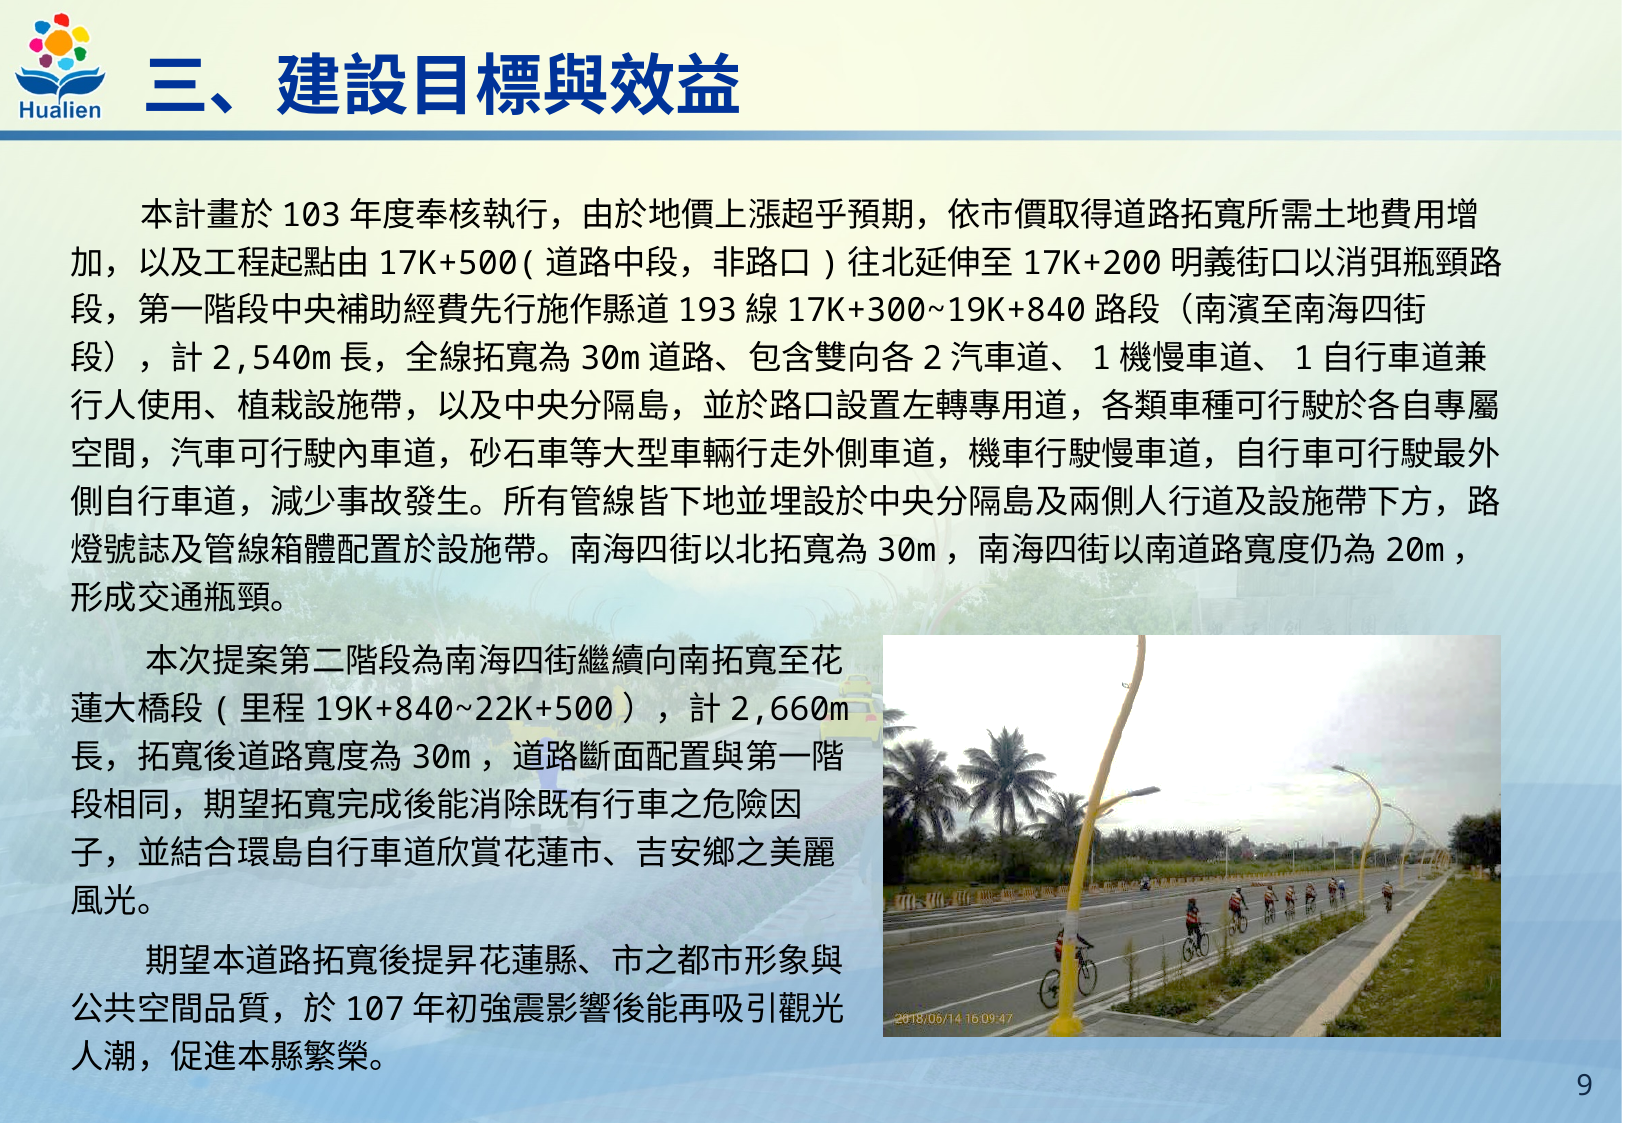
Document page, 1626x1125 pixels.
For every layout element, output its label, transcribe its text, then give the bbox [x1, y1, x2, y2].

slide_number <number> [1544, 1058, 1625, 1102]
picture [0, 0, 1622, 1123]
text_box 三、建設目標與效益 [127, 36, 943, 129]
text_box 本計畫於103年度奉核執行，由於地價上漲超乎預期，依市價取得道路拓寬所需土地費用增加，以及工程起點由17K+500(道路中段，非路口)往北延伸至17K+200明義街口以消弭瓶頸路段，第一階段中央補助經費先行施作縣道193線17K+300~19K+840路段（南濱至南海四街段），計2,540m長，全線拓寬為30m道路、包含雙向各2汽車道、1機慢車道、1自行車道兼行人使用、植栽設施帶，以及中央分隔島，並於路口設置左轉專用道，各類車種可行駛於各自專屬空間，汽車可行駛內車道，砂石車等大型車輛行走外側車道，機車行駛慢車道，自行車可行駛最外側自行車道，減少事故發生。所有管線皆下地並埋設於中央分隔島及兩側人行道及設施帶下方，路燈號誌及管線箱體配置於設施帶。南海四街以北拓寬為30m，南海四街以南道路寬度仍為20m，形成交通瓶頸。 [55, 177, 1530, 624]
text_box 本次提案第二階段為南海四街繼續向南拓寬至花蓮大橋段(里程19K+840~22K+500），計2,660m長，拓寬後道路寬度為30m，道路斷面配置與第一階段相同，期望拓寬完成後能消除既有行車之危險因子，並結合環島自行車道欣賞花蓮市、吉安鄉之美麗風光。 期望本道路拓寬後提昇花蓮縣、市之都市形象與公共空間品質，於107年初強震影響後能再吸引觀光人潮，促進本縣繁榮。 [55, 624, 869, 1083]
